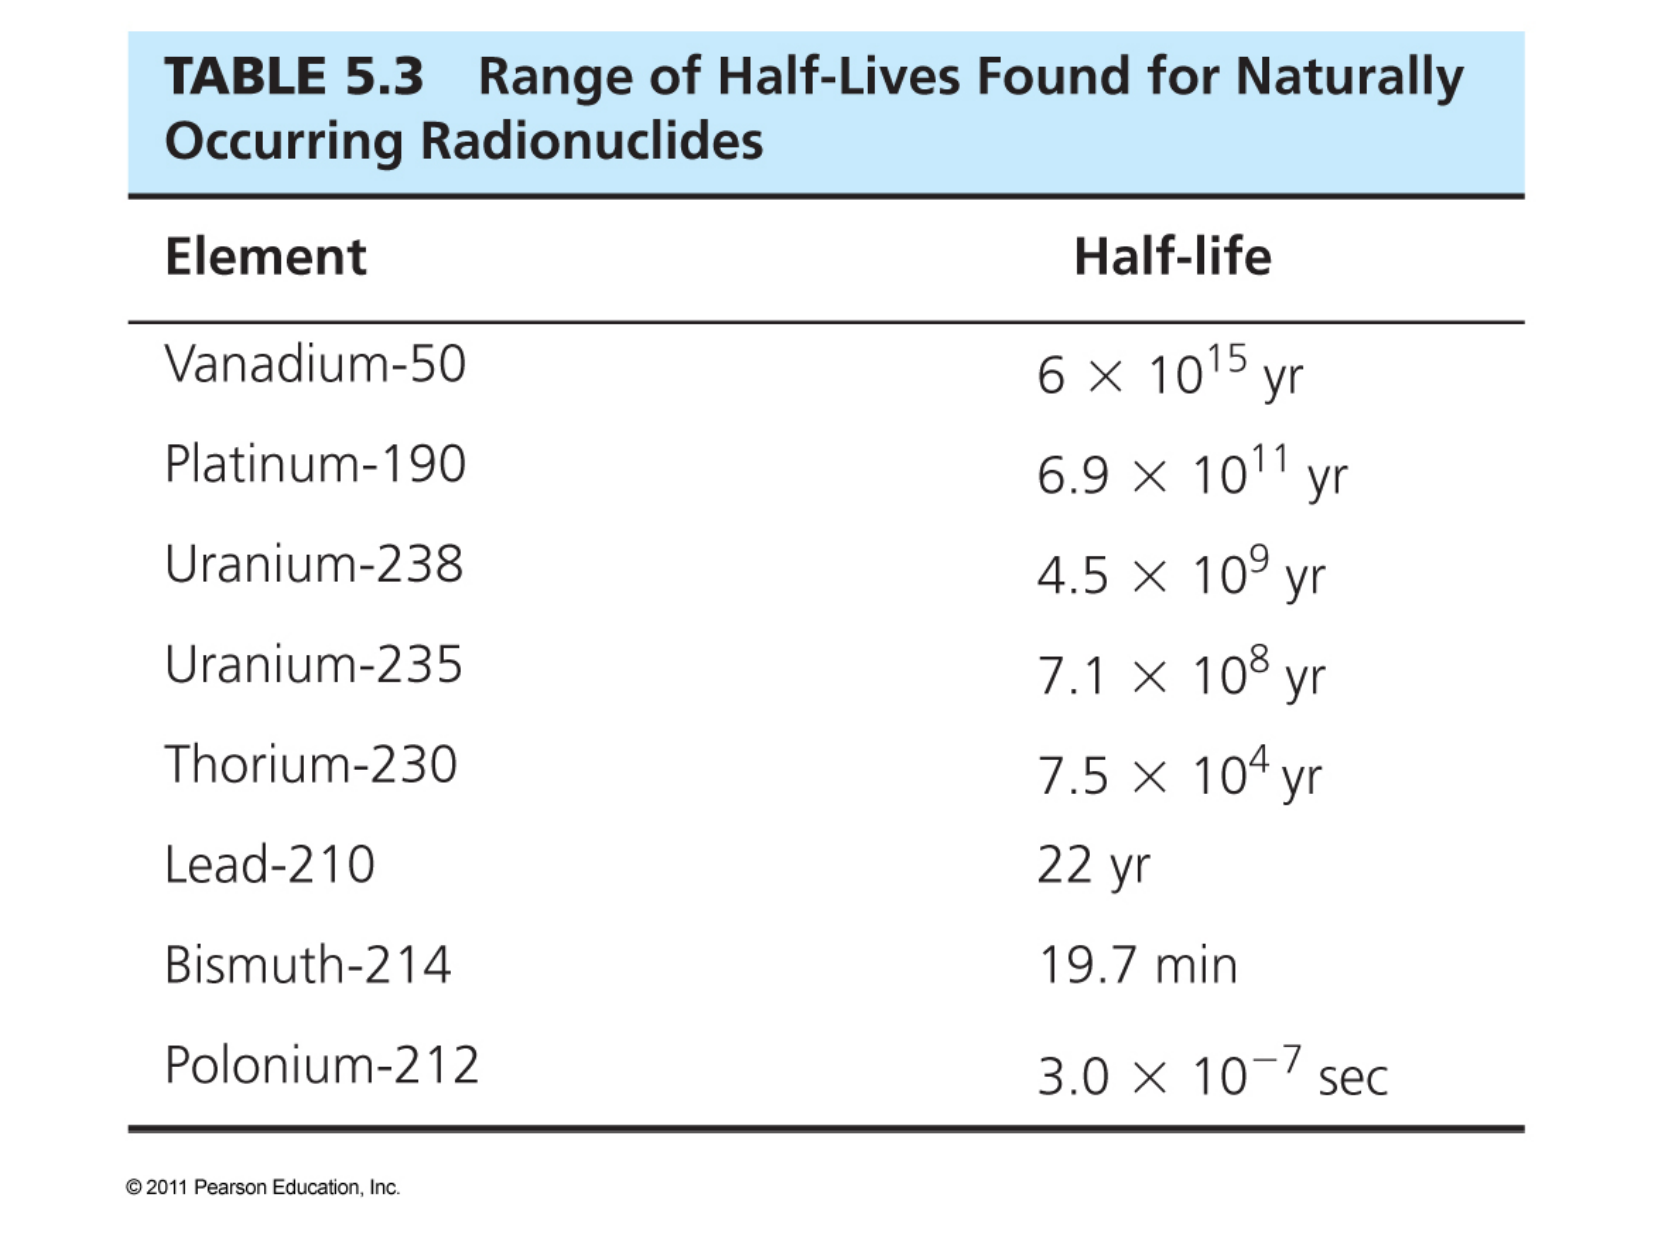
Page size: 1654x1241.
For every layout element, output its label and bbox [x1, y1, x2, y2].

picture [99, 0, 1555, 1241]
